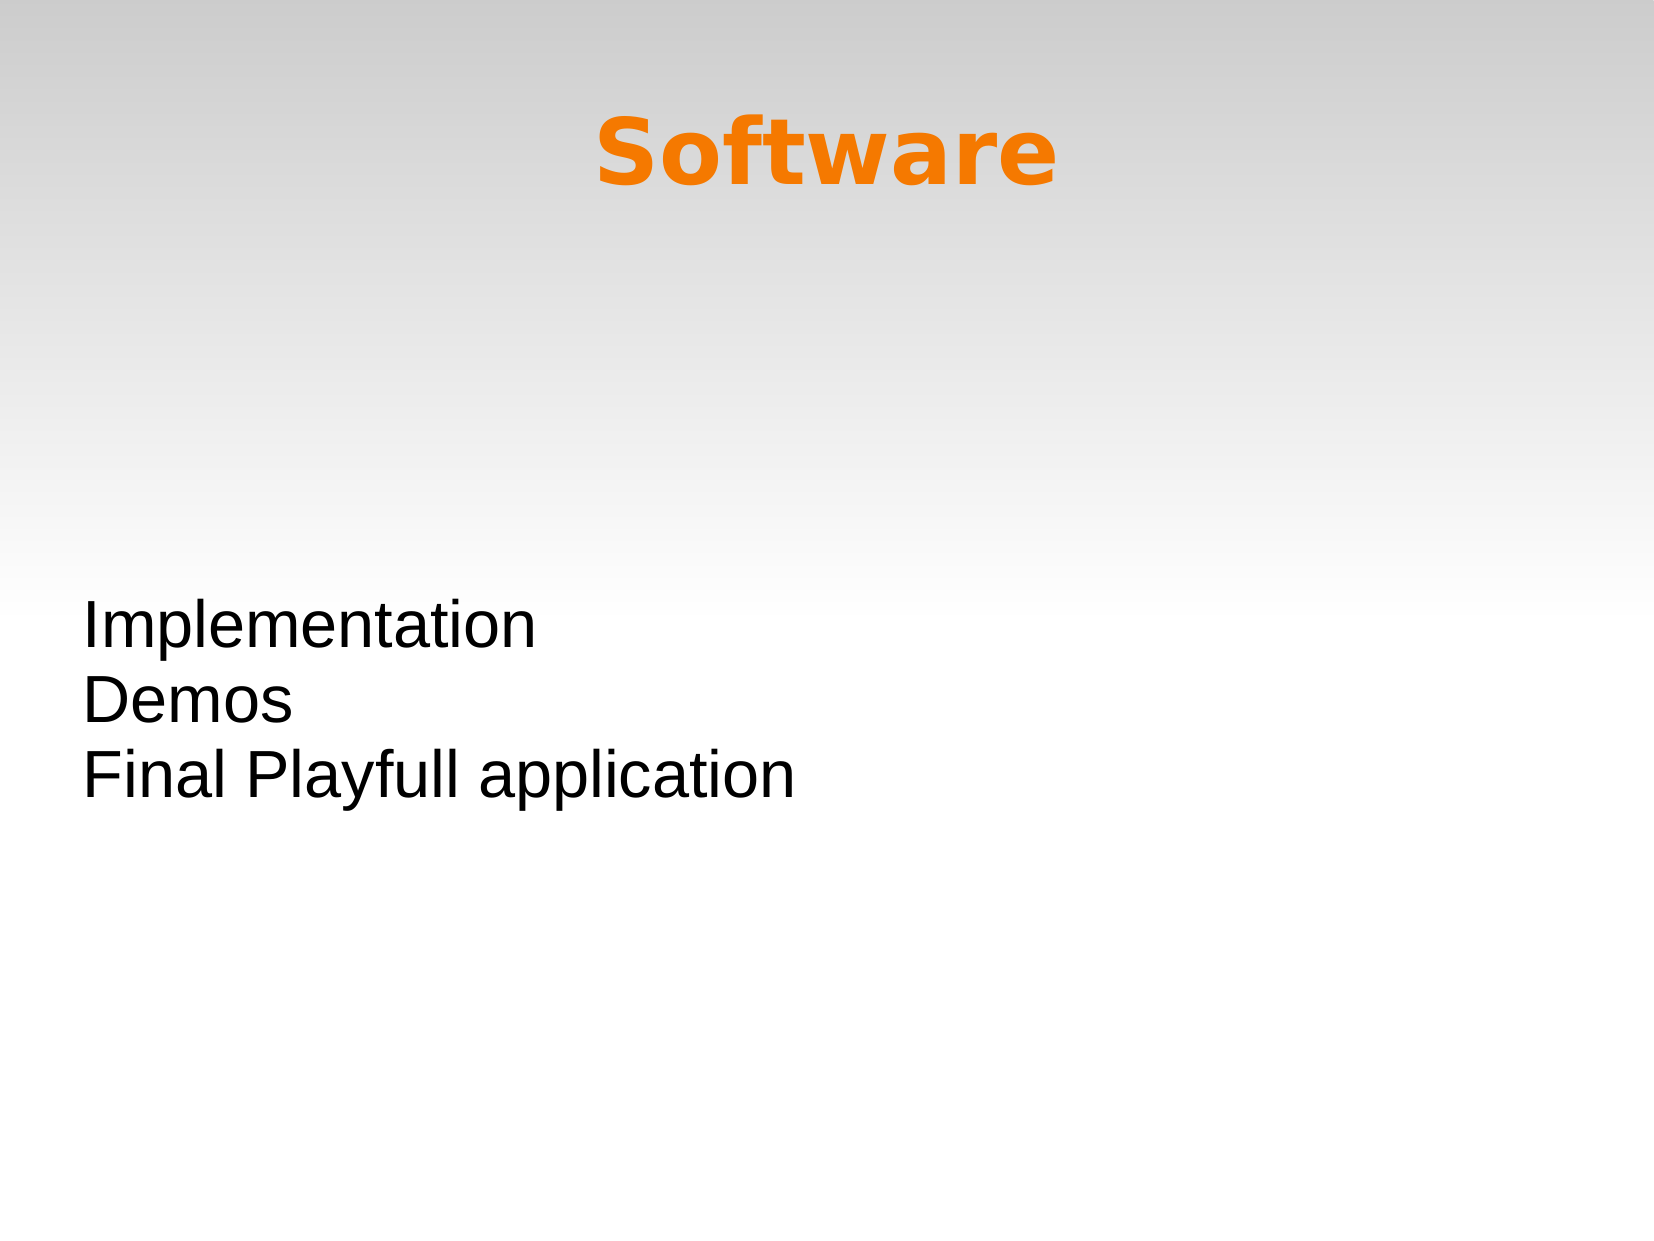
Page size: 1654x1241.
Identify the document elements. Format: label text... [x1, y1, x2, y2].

title Software [82, 56, 1571, 250]
subtitle Implementation Demos Final Playfull application [82, 297, 1571, 1102]
